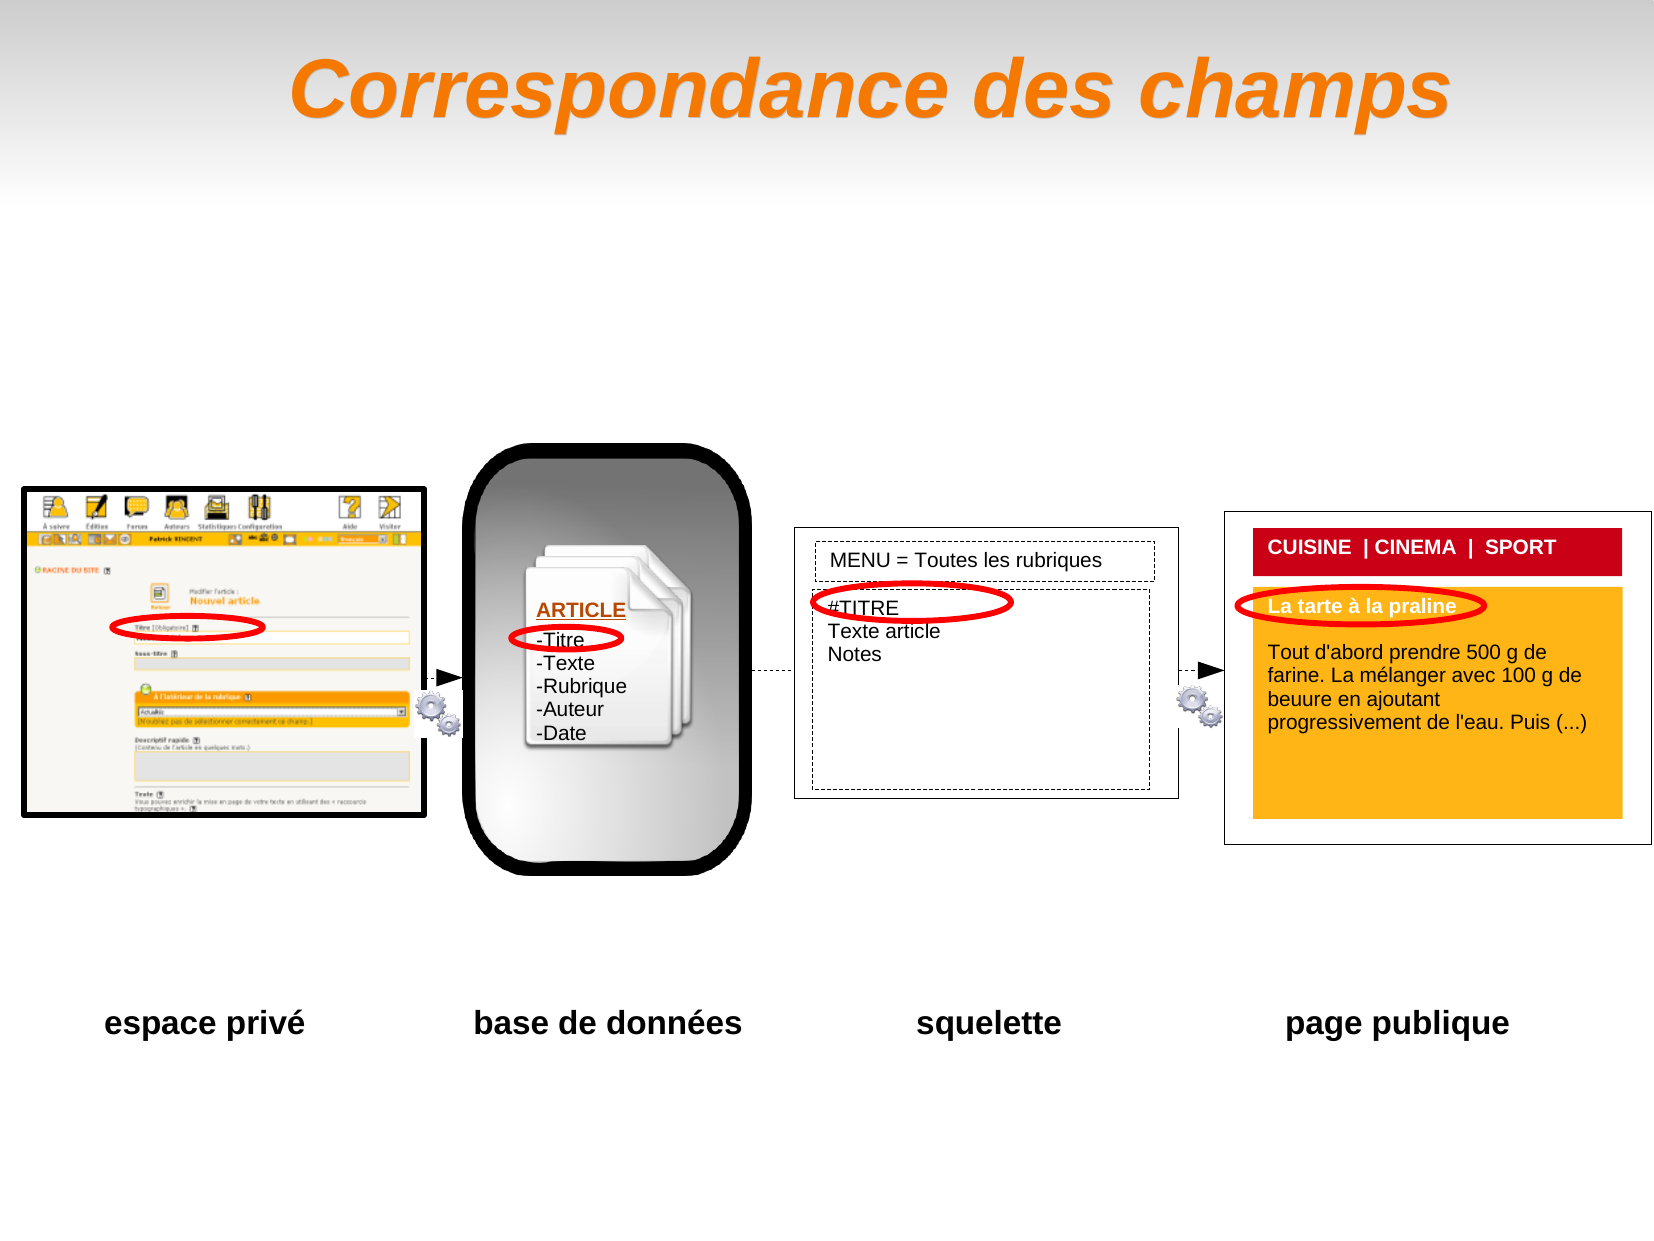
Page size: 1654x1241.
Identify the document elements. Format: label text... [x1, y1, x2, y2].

text_box [794, 527, 1179, 799]
text_box [1224, 511, 1652, 845]
text_box #TITRE Texte article Notes [817, 589, 1007, 617]
text_box #TITRE Texte article Notes [812, 589, 1150, 790]
text_box La tarte à la praline Tout d'abord prendre 500 g de farine. La mélanger avec 100 g de beuure en ajoutant progressivement de l'eau. Puis (...) [1253, 590, 1480, 621]
picture [1175, 684, 1224, 729]
text_box CUISINE | CINEMA | SPORT [1253, 528, 1623, 577]
title Correspondance des champs [88, 0, 1654, 178]
text_box espace privé base de données squelette page publique [89, 997, 1543, 1049]
text_box La tarte à la praline Tout d'abord prendre 500 g de farine. La mélanger avec 100 g de beuure en ajoutant progressivement de l'eau. Puis (...) [1253, 586, 1623, 819]
text_box MENU = Toutes les rubriques [815, 541, 1155, 582]
picture [26, 443, 752, 876]
